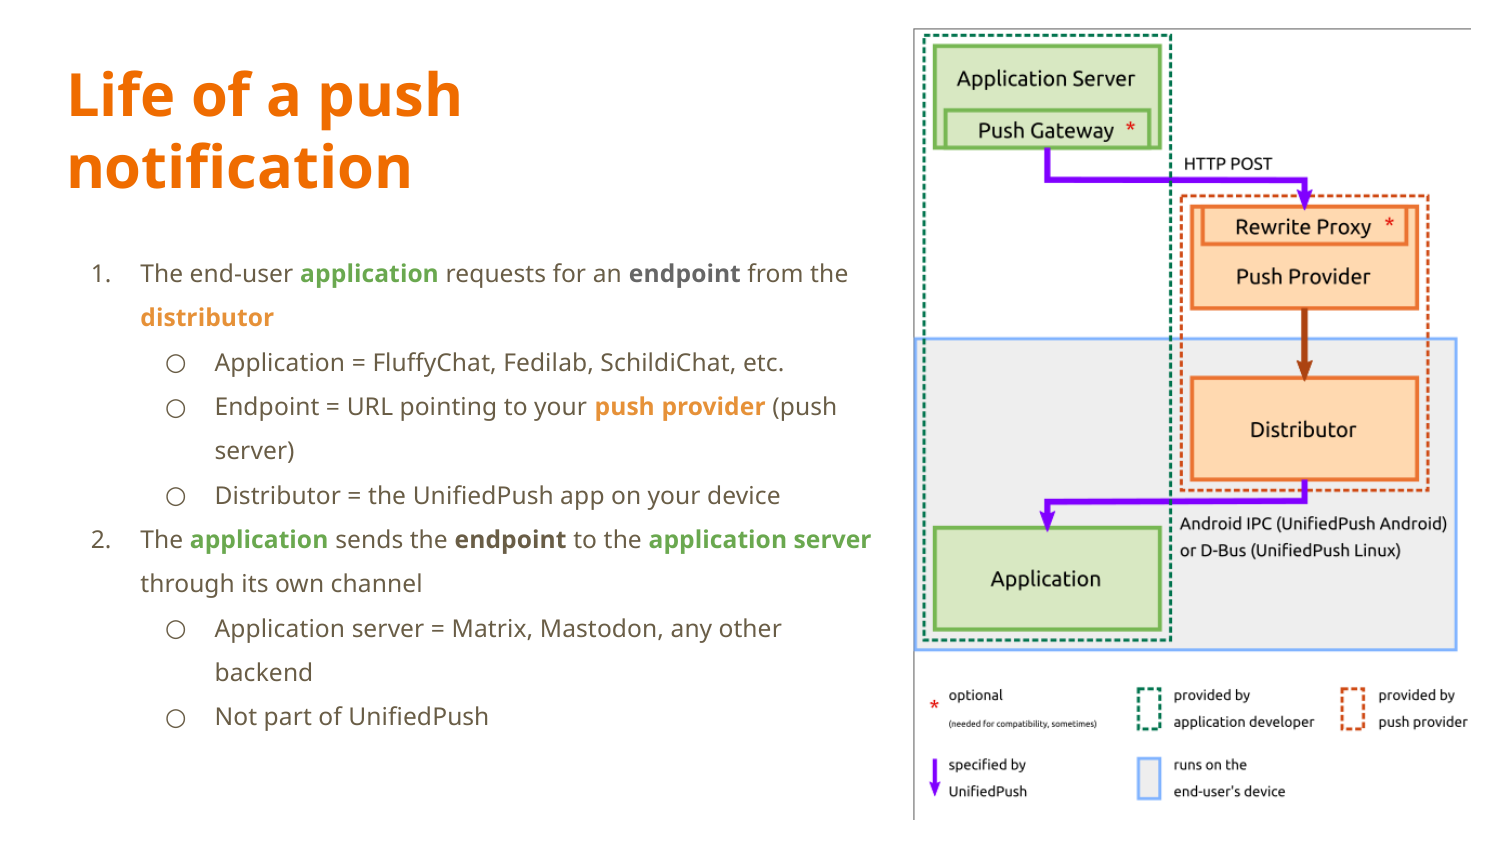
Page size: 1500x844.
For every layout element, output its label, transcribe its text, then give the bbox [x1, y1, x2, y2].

title Life of a push notification [51, 91, 738, 216]
list The end-user application requests for an endpoint from the distributor Application = FluffyChat, Fedilab, SchildiChat, etc. Endpoint = URL pointing to your push provider (push server) Distributor = the UnifiedPush app on your device The application sends the endpoint to the application server through its own channel Application server = Matrix, Mastodon, any other backend Not part of UnifiedPush [51, 227, 889, 750]
picture [908, 23, 1471, 820]
